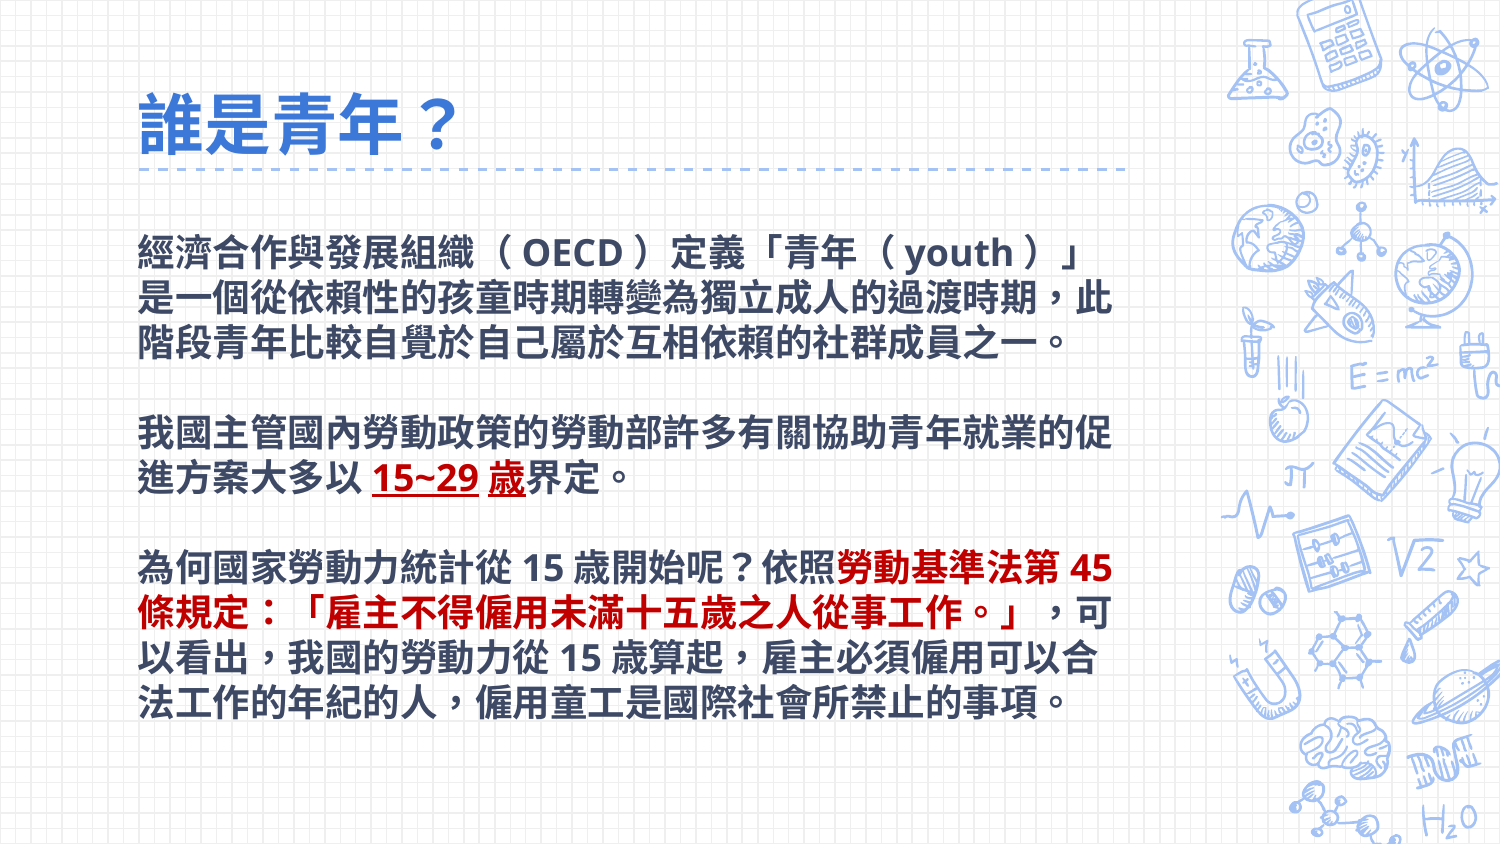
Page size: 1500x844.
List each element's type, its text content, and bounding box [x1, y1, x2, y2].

title 誰是青年？ [122, 36, 1131, 178]
list 經濟合作與發展組織（OECD）定義「青年（youth）」是一個從依賴性的孩童時期轉變為獨立成人的過渡時期，此階段青年比較自覺於自己屬於互相依賴的社群成員之一。 我國主管國內勞動政策的勞動部許多有關協助青年就業的促進方案大多以15~29歳界定。 為何國家勞動力統計從15歳開始呢？依照勞動基準法第45條規定：「雇主不得僱用未滿十五歲之人從事工作。」，可以看出，我國的勞動力從15歳算起，雇主必須僱用可以合法工作的年紀的人，僱用童工是國際社會所禁止的事項。 [122, 213, 1131, 807]
